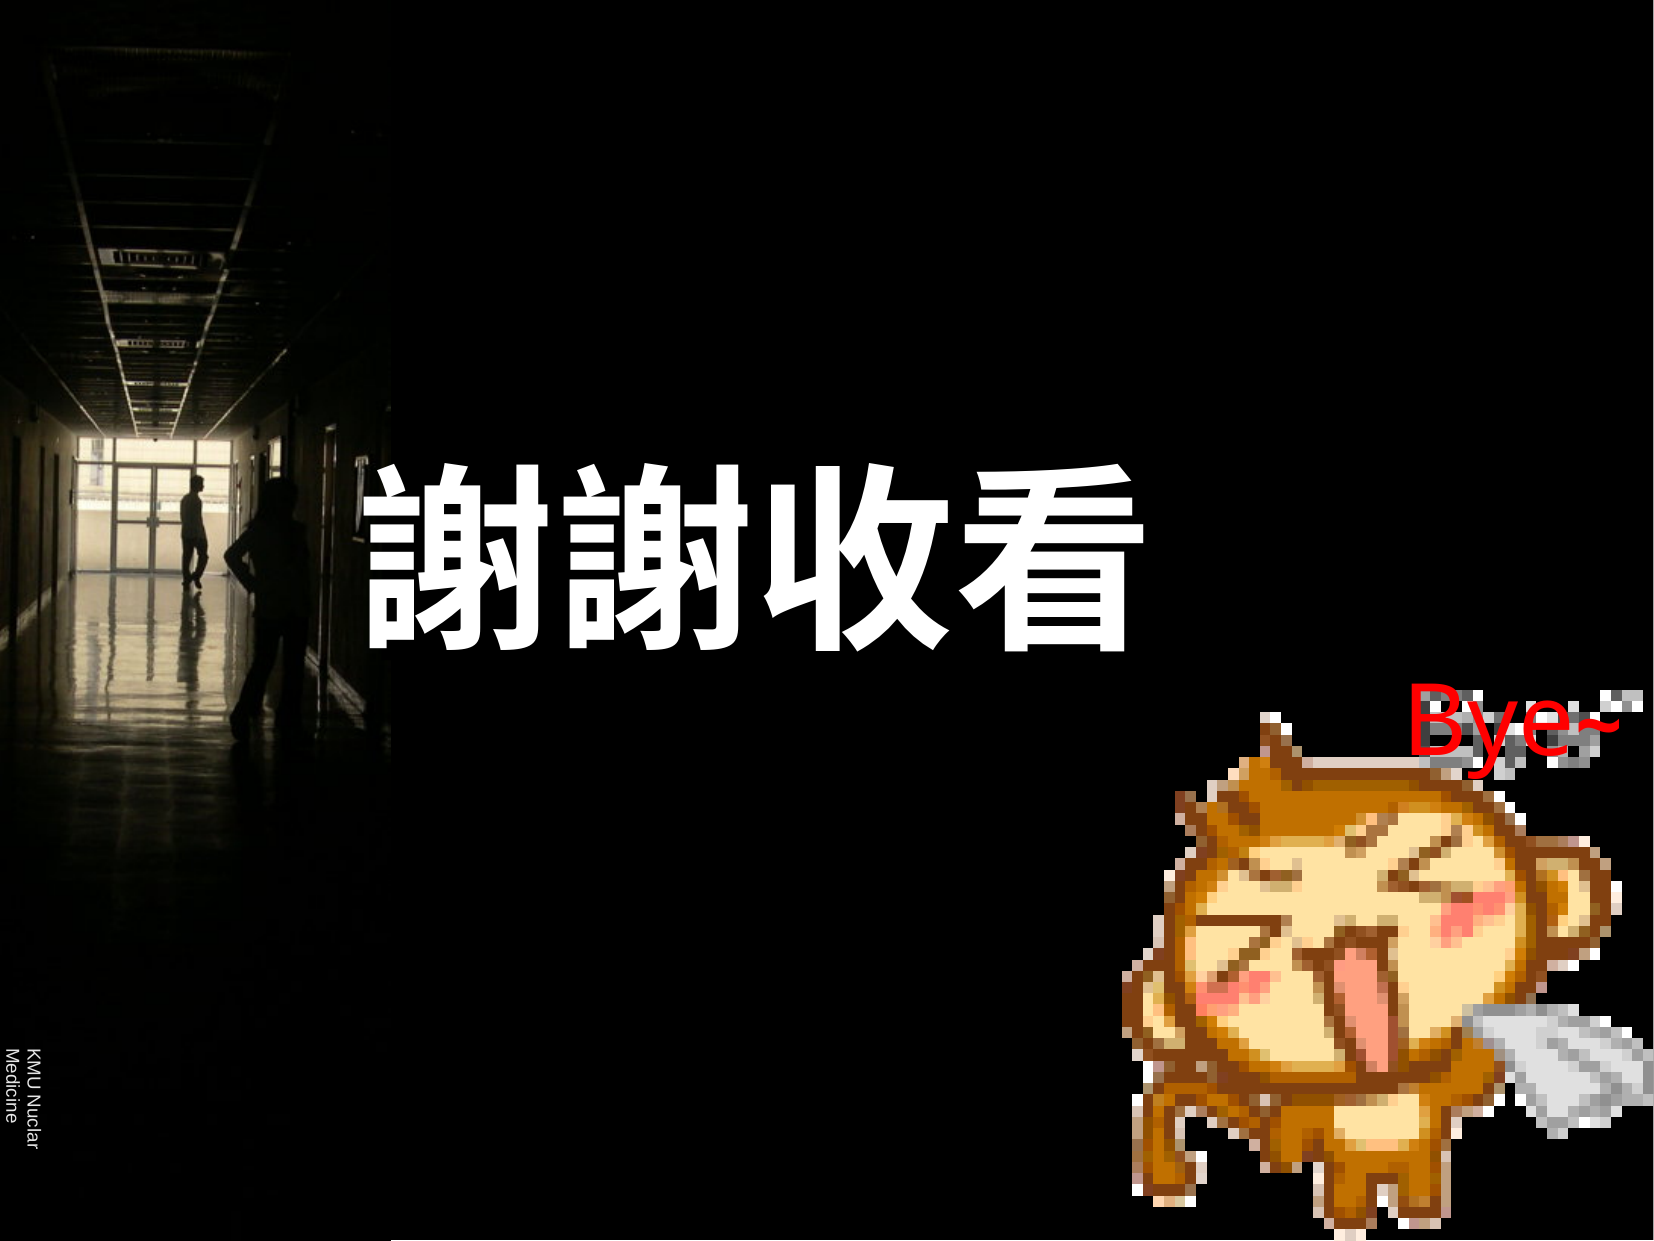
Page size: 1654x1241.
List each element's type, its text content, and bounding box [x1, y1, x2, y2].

picture [1122, 679, 1654, 1241]
title 謝謝收看 [354, 413, 1542, 680]
text_box Bye~ [1387, 641, 1654, 798]
picture [0, 0, 391, 1241]
